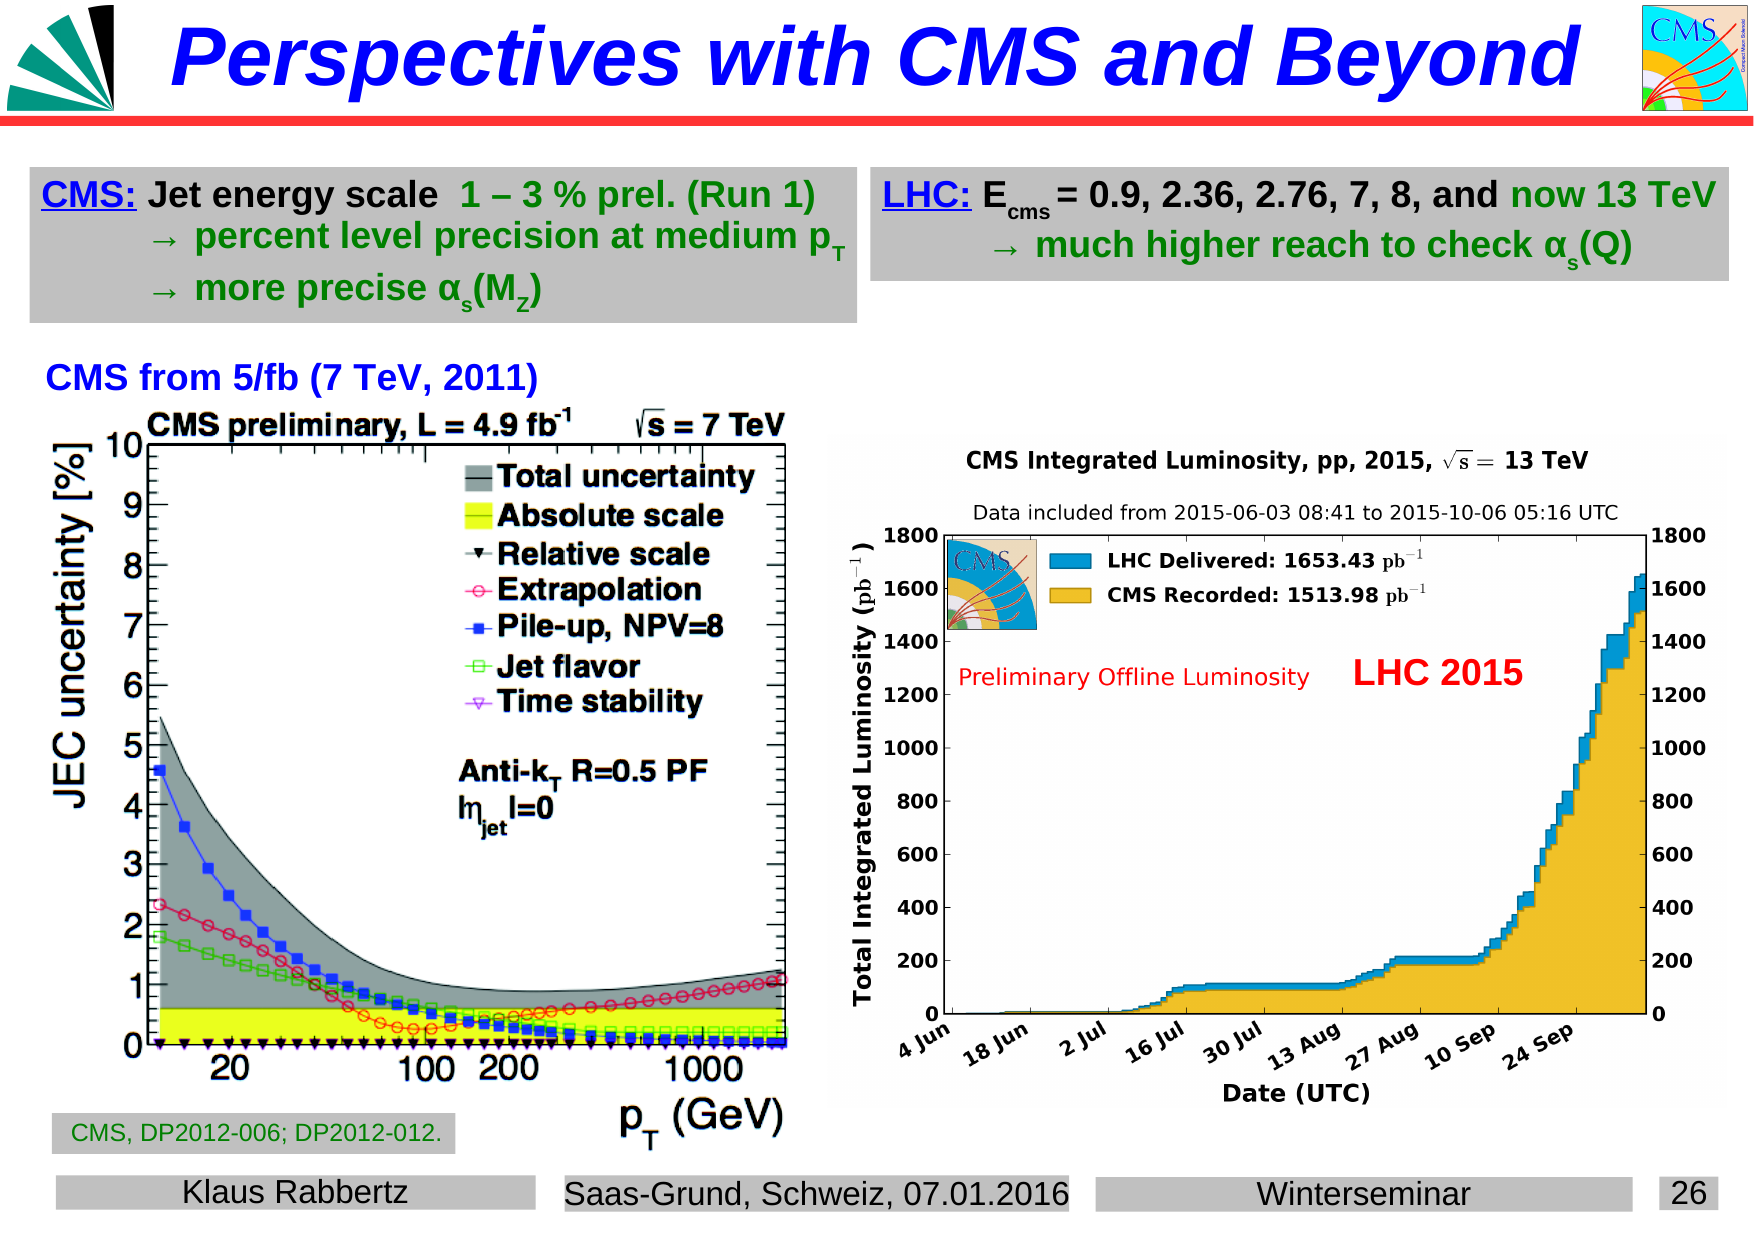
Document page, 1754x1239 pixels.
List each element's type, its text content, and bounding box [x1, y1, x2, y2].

text_box CMS from 5/fb (7 TeV, 2011) [33, 350, 543, 405]
text_box LHC: Ecms = 0.9, 2.36, 2.76, 7, 8, and now 13 TeV → much higher reach to check αs(Q) [870, 167, 1728, 281]
text_box CMS: Jet energy scale 1 – 3 % prel. (Run 1) → percent level precision at medium pT → more precise αs(MZ) [29, 167, 857, 323]
picture [43, 400, 797, 1153]
text_box LHC 2015 [1341, 645, 1536, 710]
picture [827, 434, 1727, 1108]
title Perspectives with CMS and Beyond [123, 0, 1629, 114]
picture [7, 5, 114, 112]
picture [1642, 5, 1748, 111]
text_box CMS, DP2012-006; DP2012-012. [51, 1113, 456, 1154]
